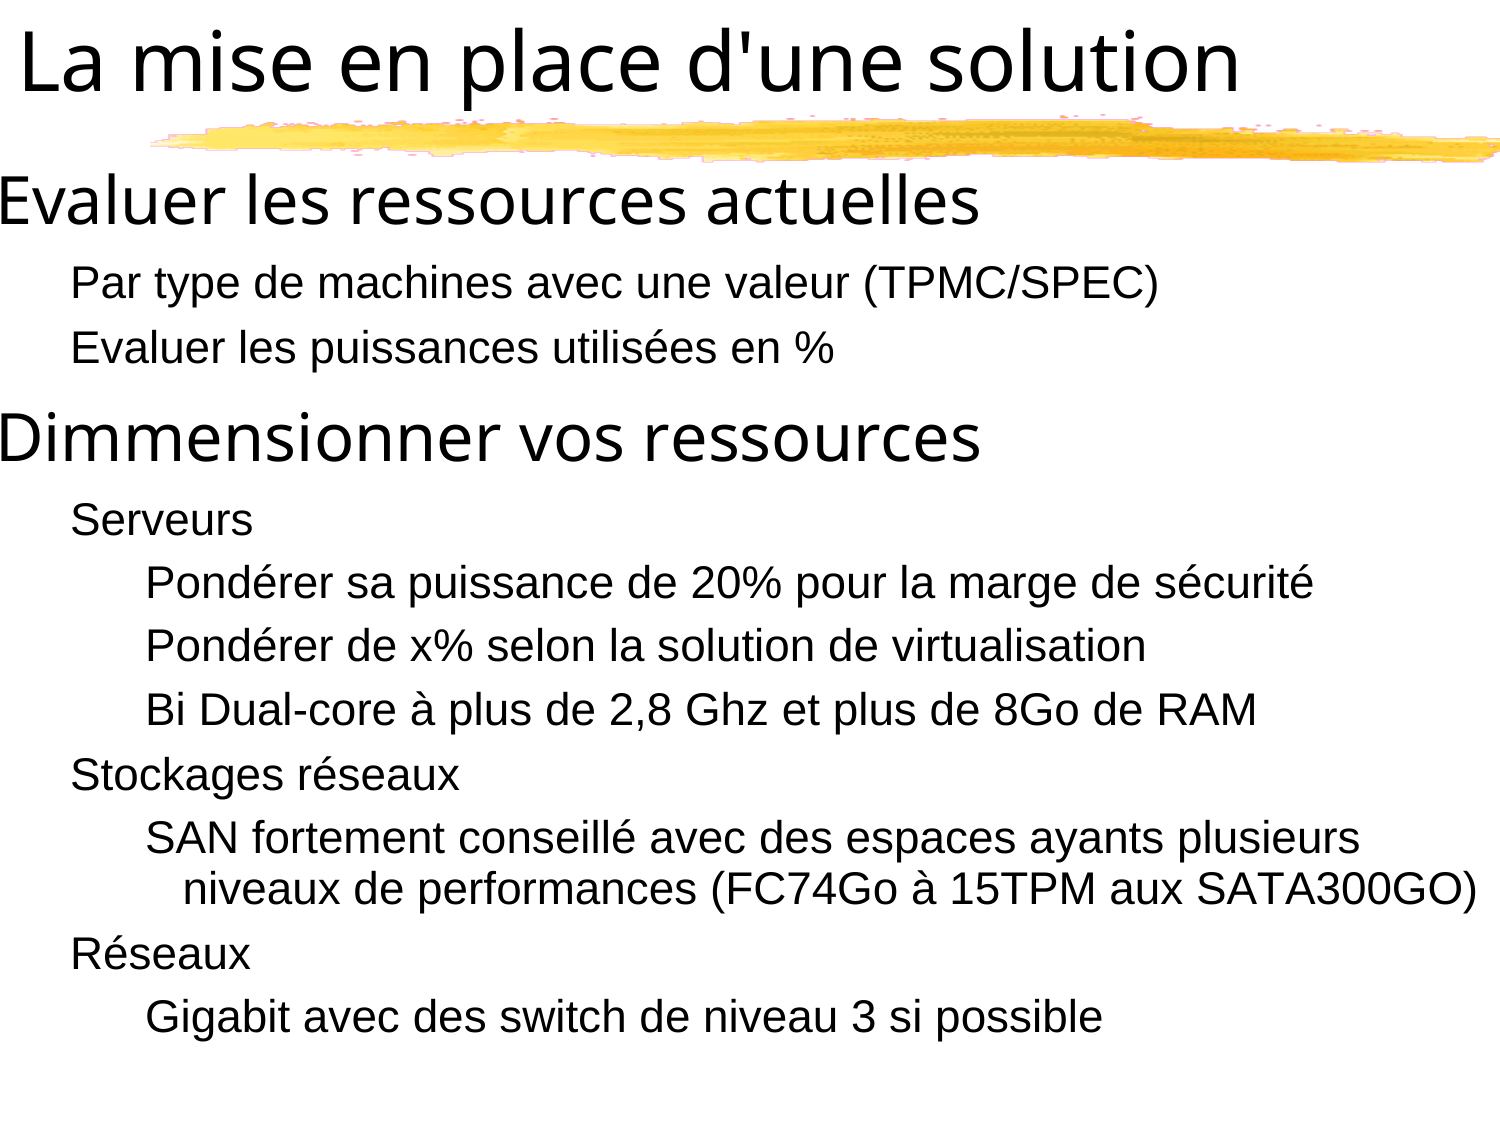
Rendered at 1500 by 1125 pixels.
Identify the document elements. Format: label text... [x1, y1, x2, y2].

title La mise en place d'une solution [2, 0, 1500, 119]
list Evaluer les ressources actuelles Par type de machines avec une valeur (TPMC/SPEC) Evaluer les puissances utilisées en % Dimmensionner vos ressources Serveurs Pondérer sa puissance de 20% pour la marge de sécurité Pondérer de x% selon la solution de virtualisation Bi Dual-core à plus de 2,8 Ghz et plus de 8Go de RAM Stockages réseaux SAN fortement conseillé avec des espaces ayants plusieurs niveaux de performances (FC74Go à 15TPM aux SATA300GO) Réseaux Gigabit avec des switch de niveau 3 si possible [0, 145, 1500, 1056]
picture [150, 119, 1500, 145]
